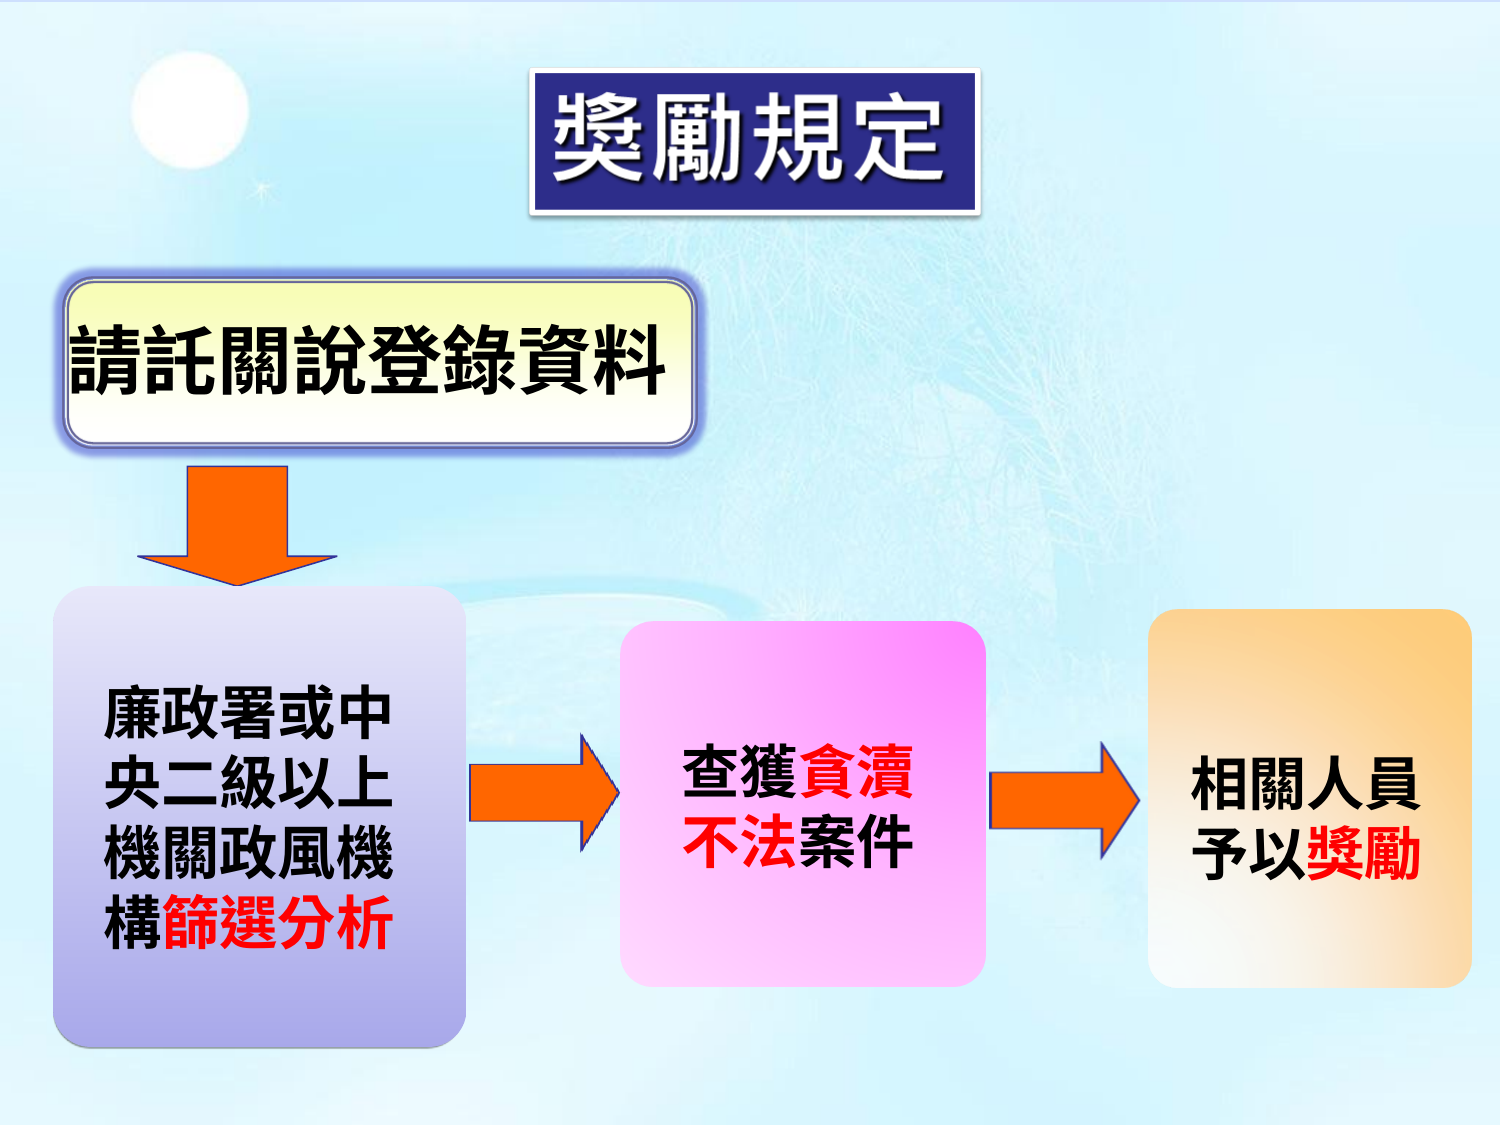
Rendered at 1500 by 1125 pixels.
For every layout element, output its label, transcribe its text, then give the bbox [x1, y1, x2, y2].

text_box 請託關說登錄資料 [53, 305, 691, 412]
picture [0, 2, 1500, 1125]
text_box 廉政署或中央二級以上機關政風機構篩選分析 [88, 668, 420, 965]
text_box 相關人員予以獎勵 [1175, 739, 1447, 895]
text_box 查獲貪瀆不法案件 [667, 727, 939, 884]
text_box [53, 466, 467, 1047]
